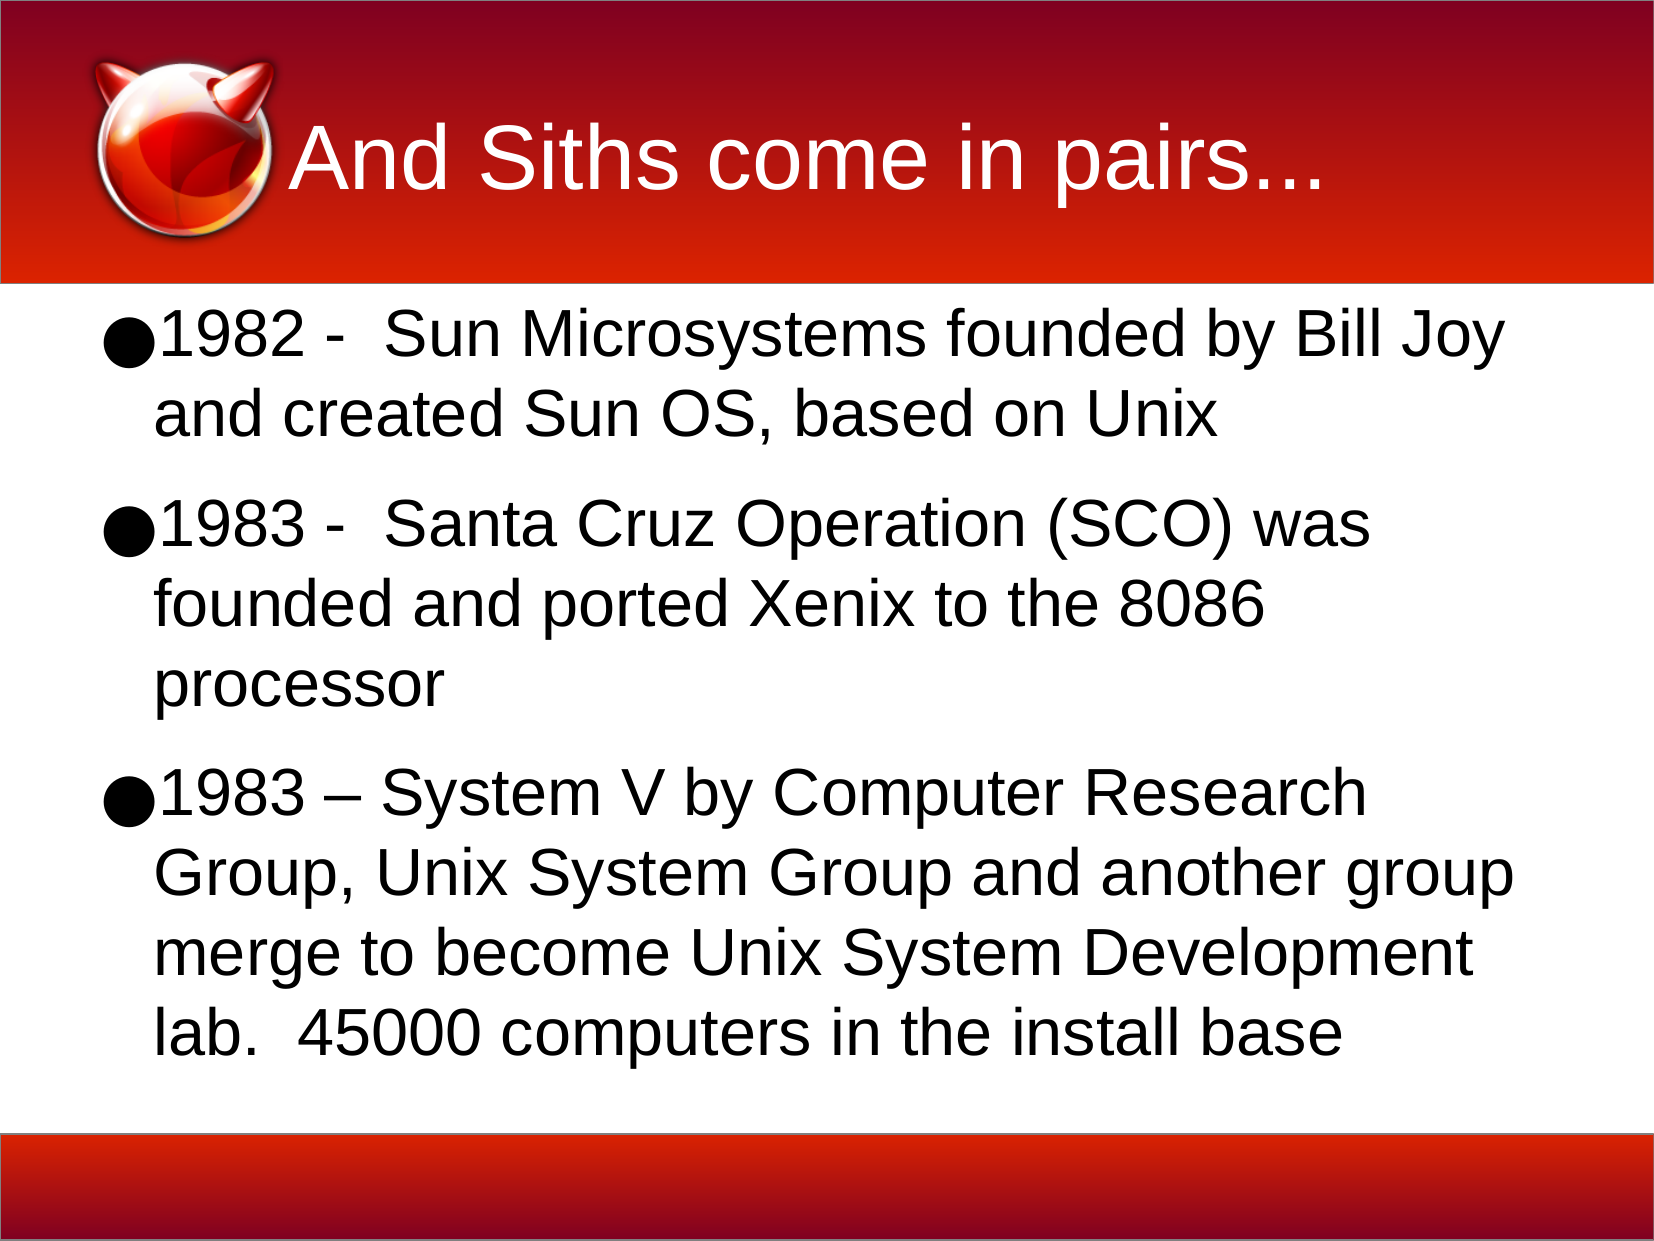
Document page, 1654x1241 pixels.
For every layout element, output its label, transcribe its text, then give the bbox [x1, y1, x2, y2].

text_box And Siths come in pairs... [82, 49, 1536, 257]
text_box 1982 - Sun Microsystems founded by Bill Joy and created Sun OS, based on Unix 1983 - Santa Cruz Operation (SCO) was founded and ported Xenix to the 8086 processor 1983 – System V by Computer Research Group, Unix System Group and another group merge to become Unix System Development lab. 45000 computers in the install base [82, 290, 1538, 1010]
